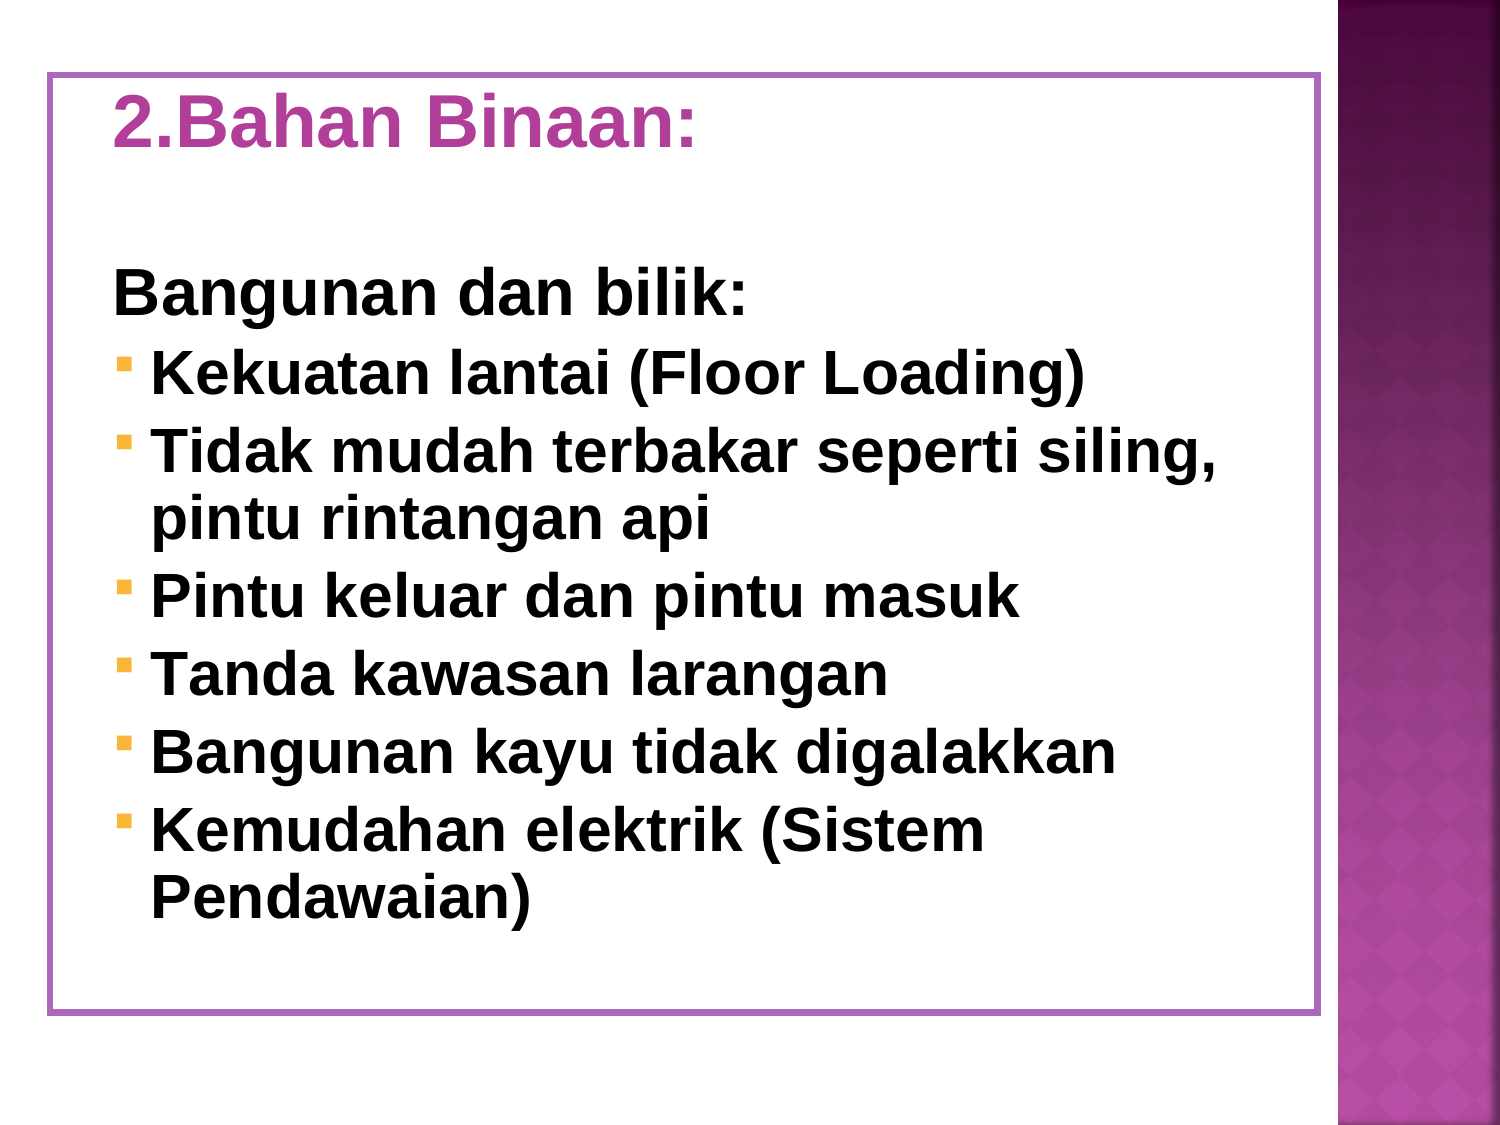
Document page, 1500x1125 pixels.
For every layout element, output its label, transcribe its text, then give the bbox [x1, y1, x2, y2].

list 2.Bahan Binaan: Bangunan dan bilik: Kekuatan lantai (Floor Loading) Tidak mudah terbakar seperti siling, pintu rintangan api Pintu keluar dan pintu masuk Tanda kawasan larangan Bangunan kayu tidak digalakkan Kemudahan elektrik (Sistem Pendawaian) [50, 74, 1318, 1013]
picture [1338, 0, 1500, 1125]
